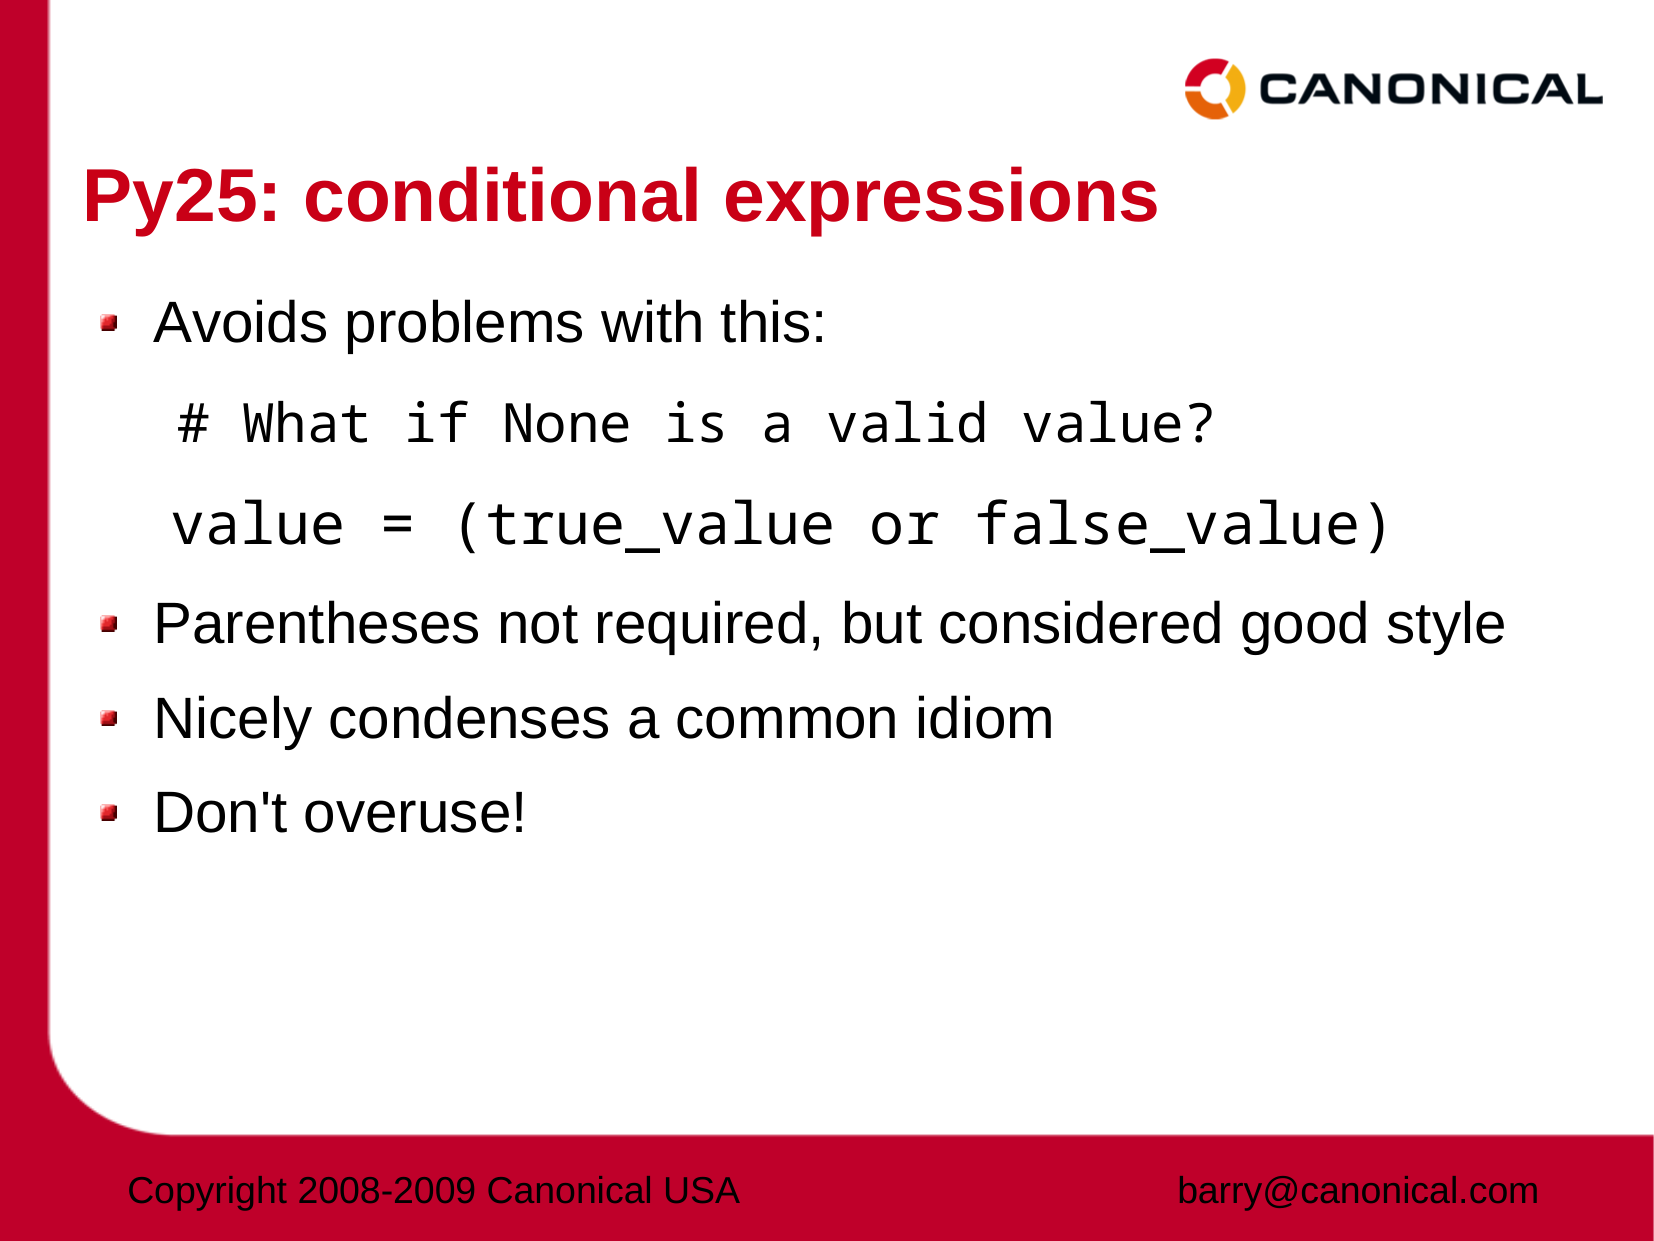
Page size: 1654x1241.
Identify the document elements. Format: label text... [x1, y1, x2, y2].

list Avoids problems with this: # What if None is a valid value? value = (true_value or false_value) Parentheses not required, but considered good style Nicely condenses a common idiom Don't overuse! [82, 290, 1571, 1109]
picture [0, 0, 1654, 1241]
title Py25: conditional expressions [82, 104, 1571, 287]
